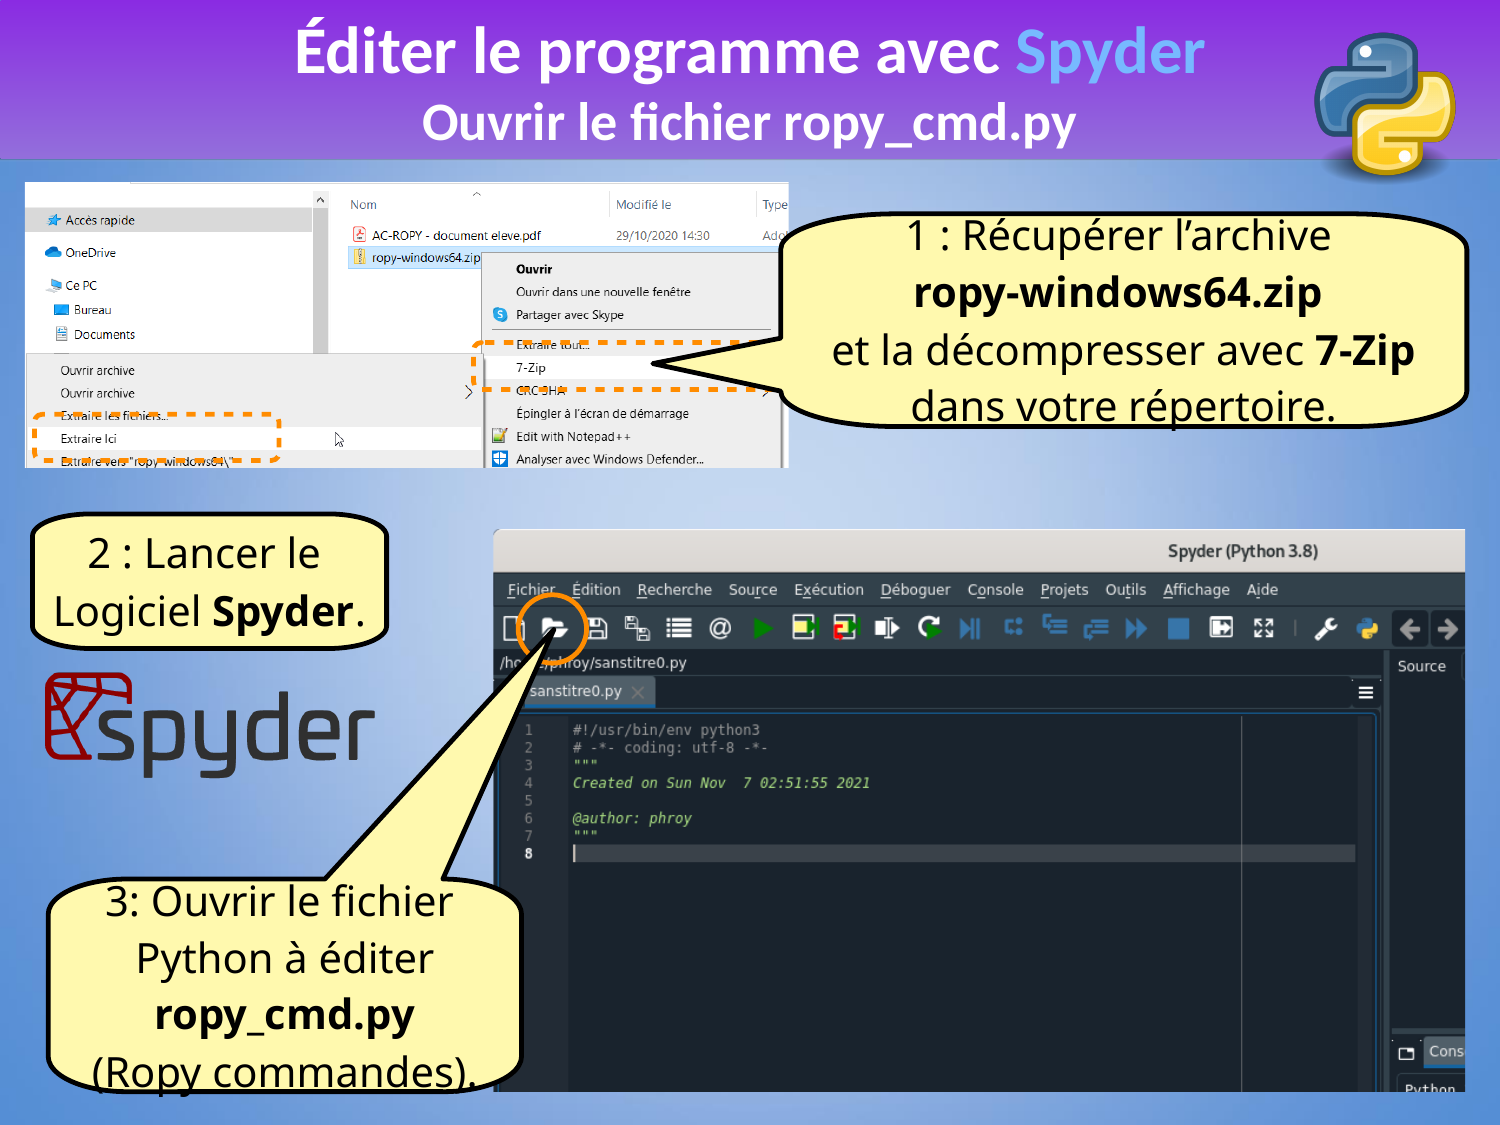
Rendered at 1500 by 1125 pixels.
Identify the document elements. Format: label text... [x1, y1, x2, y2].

text_box Éditer le programme avec Spyder Ouvrir le fichier ropy_cmd.py [0, 0, 1500, 159]
picture [0, 29, 1500, 1125]
text_box 3: Ouvrir le fichier Python à éditer ropy_cmd.py (Ropy commandes). [48, 629, 554, 1092]
text_box 2 : Lancer le Logiciel Spyder. [32, 513, 387, 649]
text_box 1 : Récupérer l’archive ropy-windows64.zip et la décompresser avec 7-Zip dans votre répertoire. [652, 213, 1467, 427]
